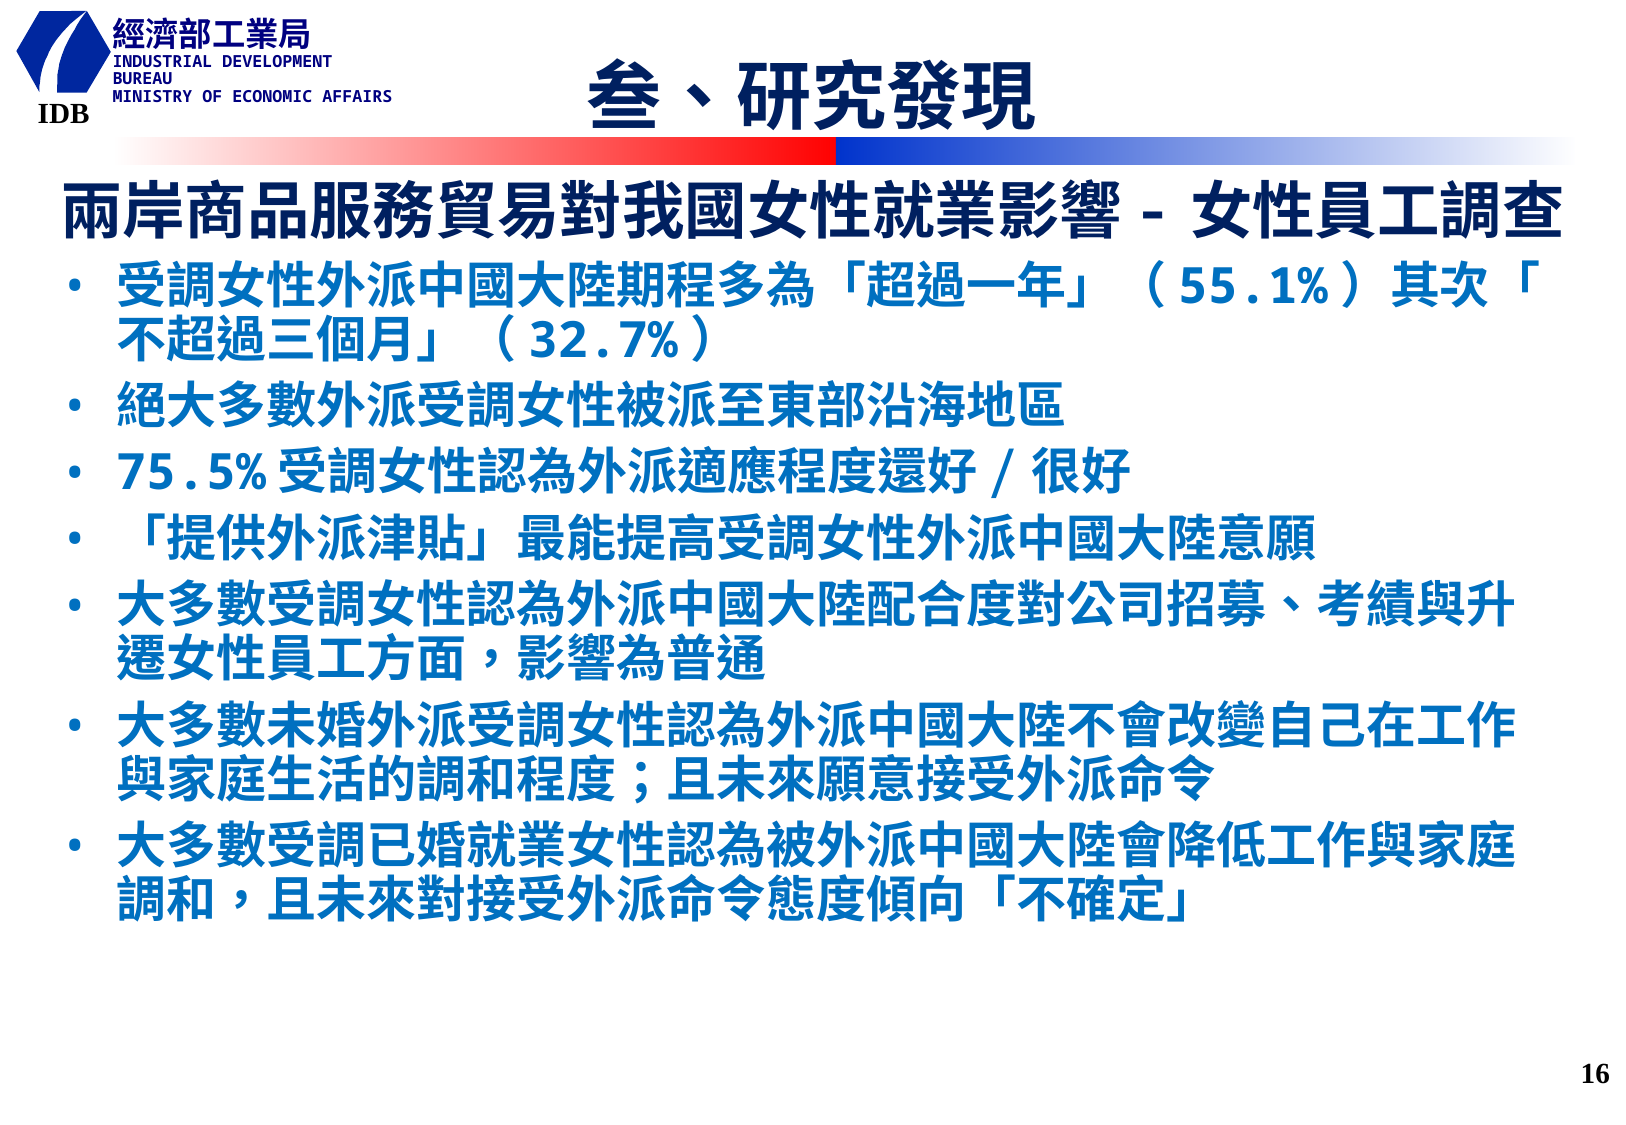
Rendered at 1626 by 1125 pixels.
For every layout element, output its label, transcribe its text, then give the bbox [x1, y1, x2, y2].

list 兩岸商品服務貿易對我國女性就業影響-女性員工調查 受調女性外派中國大陸期程多為「超過一年」（55.1%）其次「不超過三個月」（32.7%） 絕大多數外派受調女性被派至東部沿海地區 75.5%受調女性認為外派適應程度還好/很好 「提供外派津貼」最能提高受調女性外派中國大陸意願 大多數受調女性認為外派中國大陸配合度對公司招募、考績與升遷女性員工方面，影響為普通 大多數未婚外派受調女性認為外派中國大陸不會改變自己在工作與家庭生活的調和程度；且未來願意接受外派命令 大多數受調已婚就業女性認為被外派中國大陸會降低工作與家庭調和，且未來對接受外派命令態度傾向「不確定」 [44, 172, 1581, 1047]
text_box <編號> [1245, 1046, 1626, 1125]
title 叁、研究發現 [80, 0, 1543, 172]
